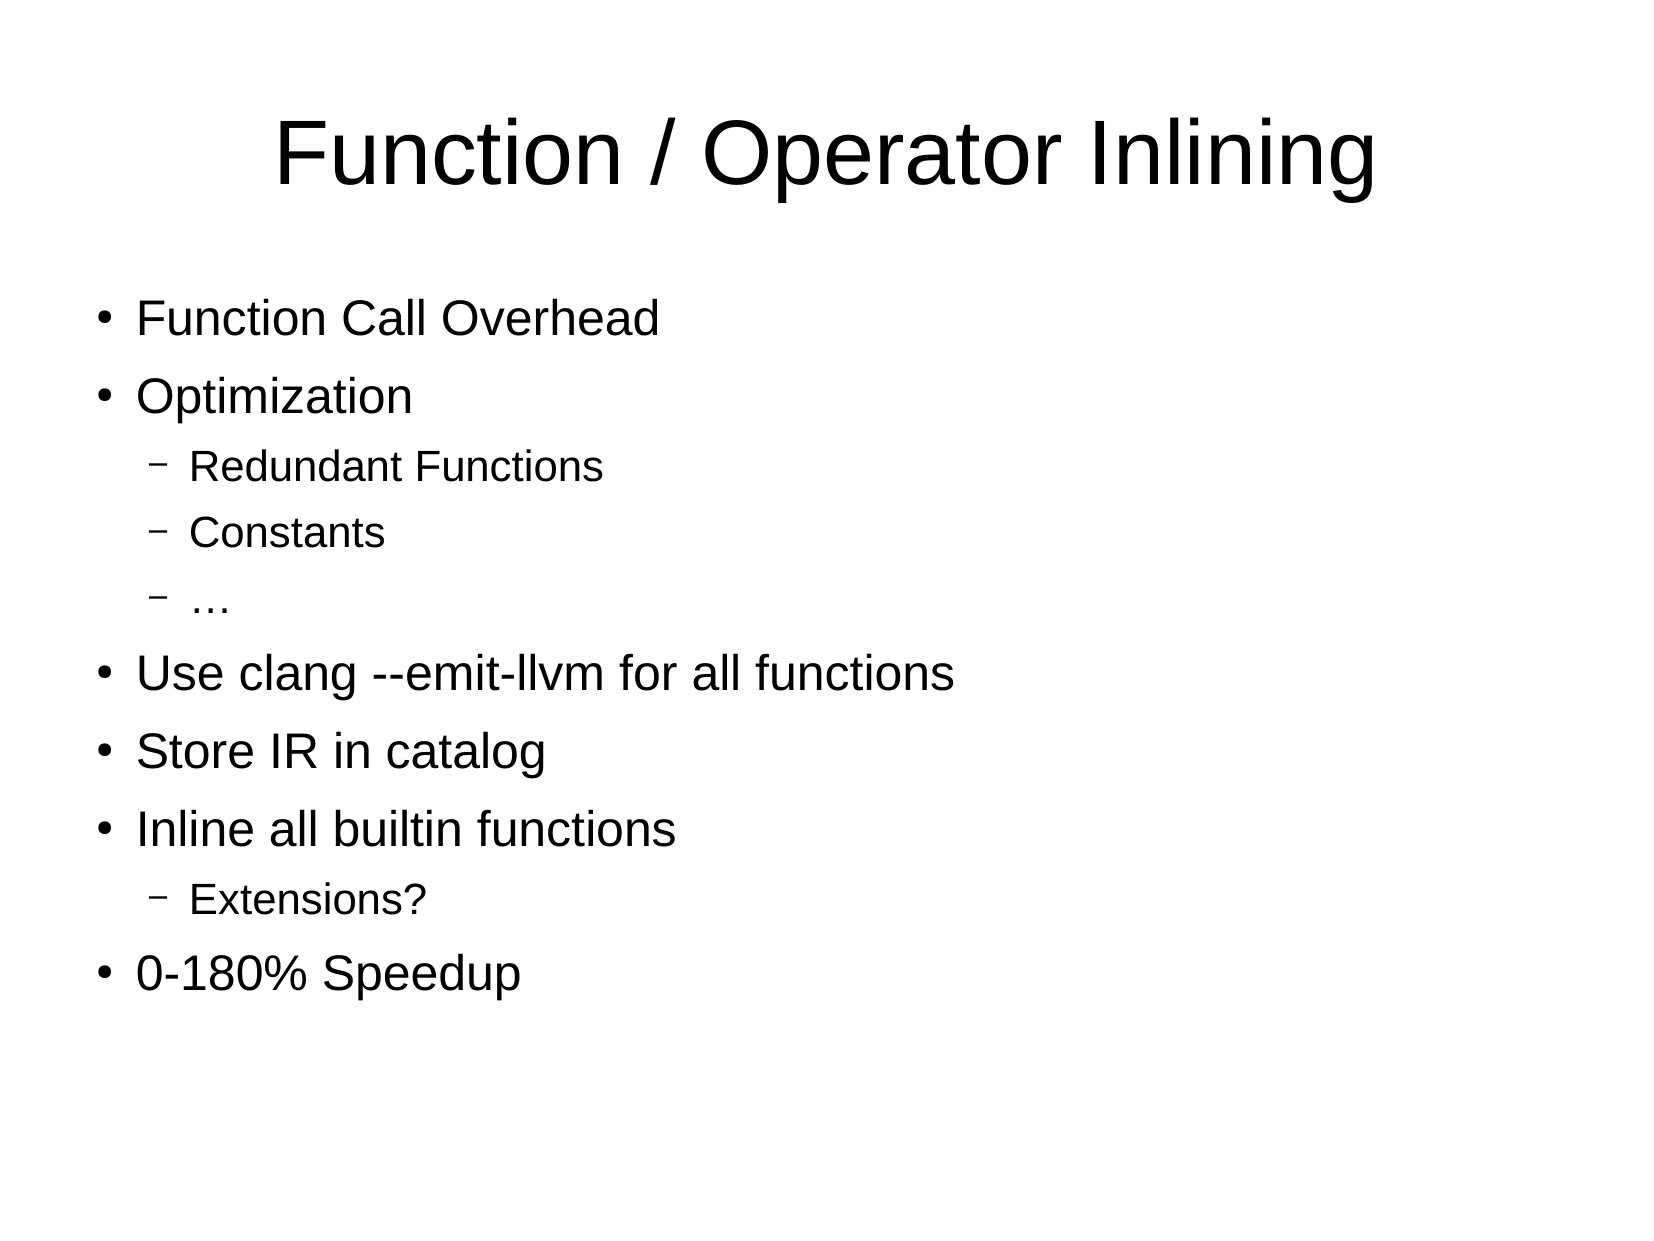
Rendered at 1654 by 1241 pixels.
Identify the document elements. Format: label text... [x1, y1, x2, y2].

title Function / Operator Inlining [82, 49, 1571, 257]
list Function Call Overhead Optimization Redundant Functions Constants … Use clang --emit-llvm for all functions Store IR in catalog Inline all builtin functions Extensions? 0-180% Speedup [82, 290, 1571, 1010]
